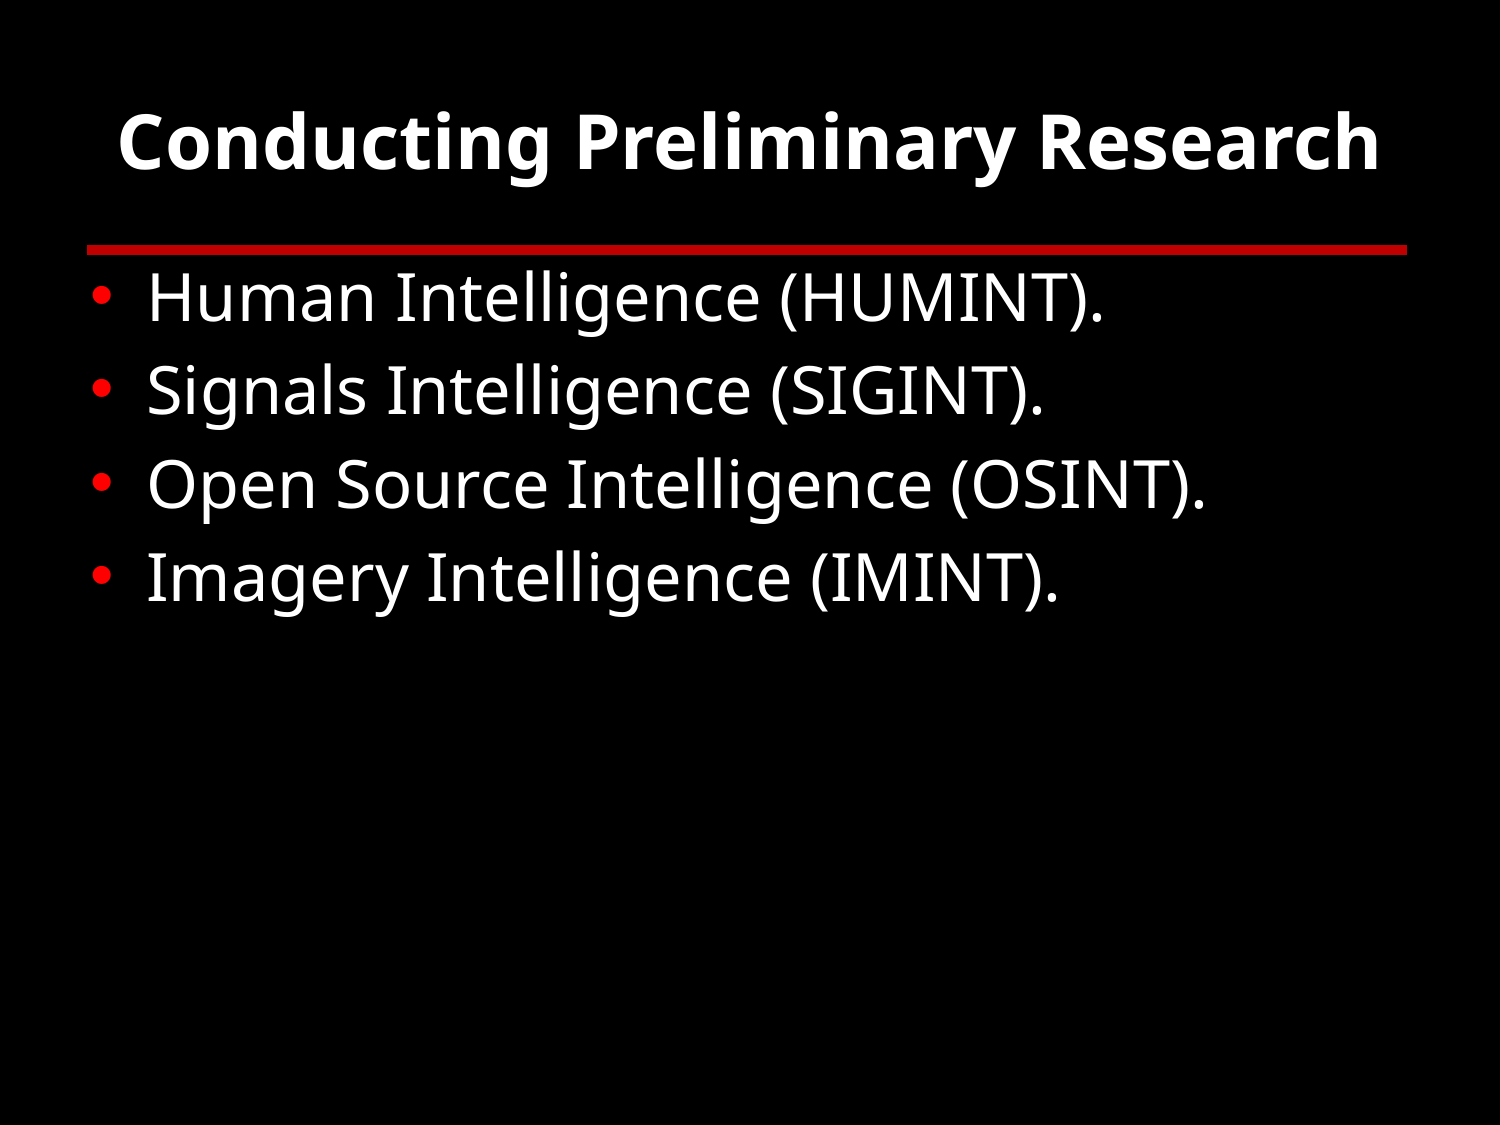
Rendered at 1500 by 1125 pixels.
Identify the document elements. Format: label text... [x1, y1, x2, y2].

title Conducting Preliminary Research [75, 45, 1425, 233]
list Human Intelligence (HUMINT). Signals Intelligence (SIGINT). Open Source Intelligence (OSINT). Imagery Intelligence (IMINT). [75, 262, 1425, 1005]
